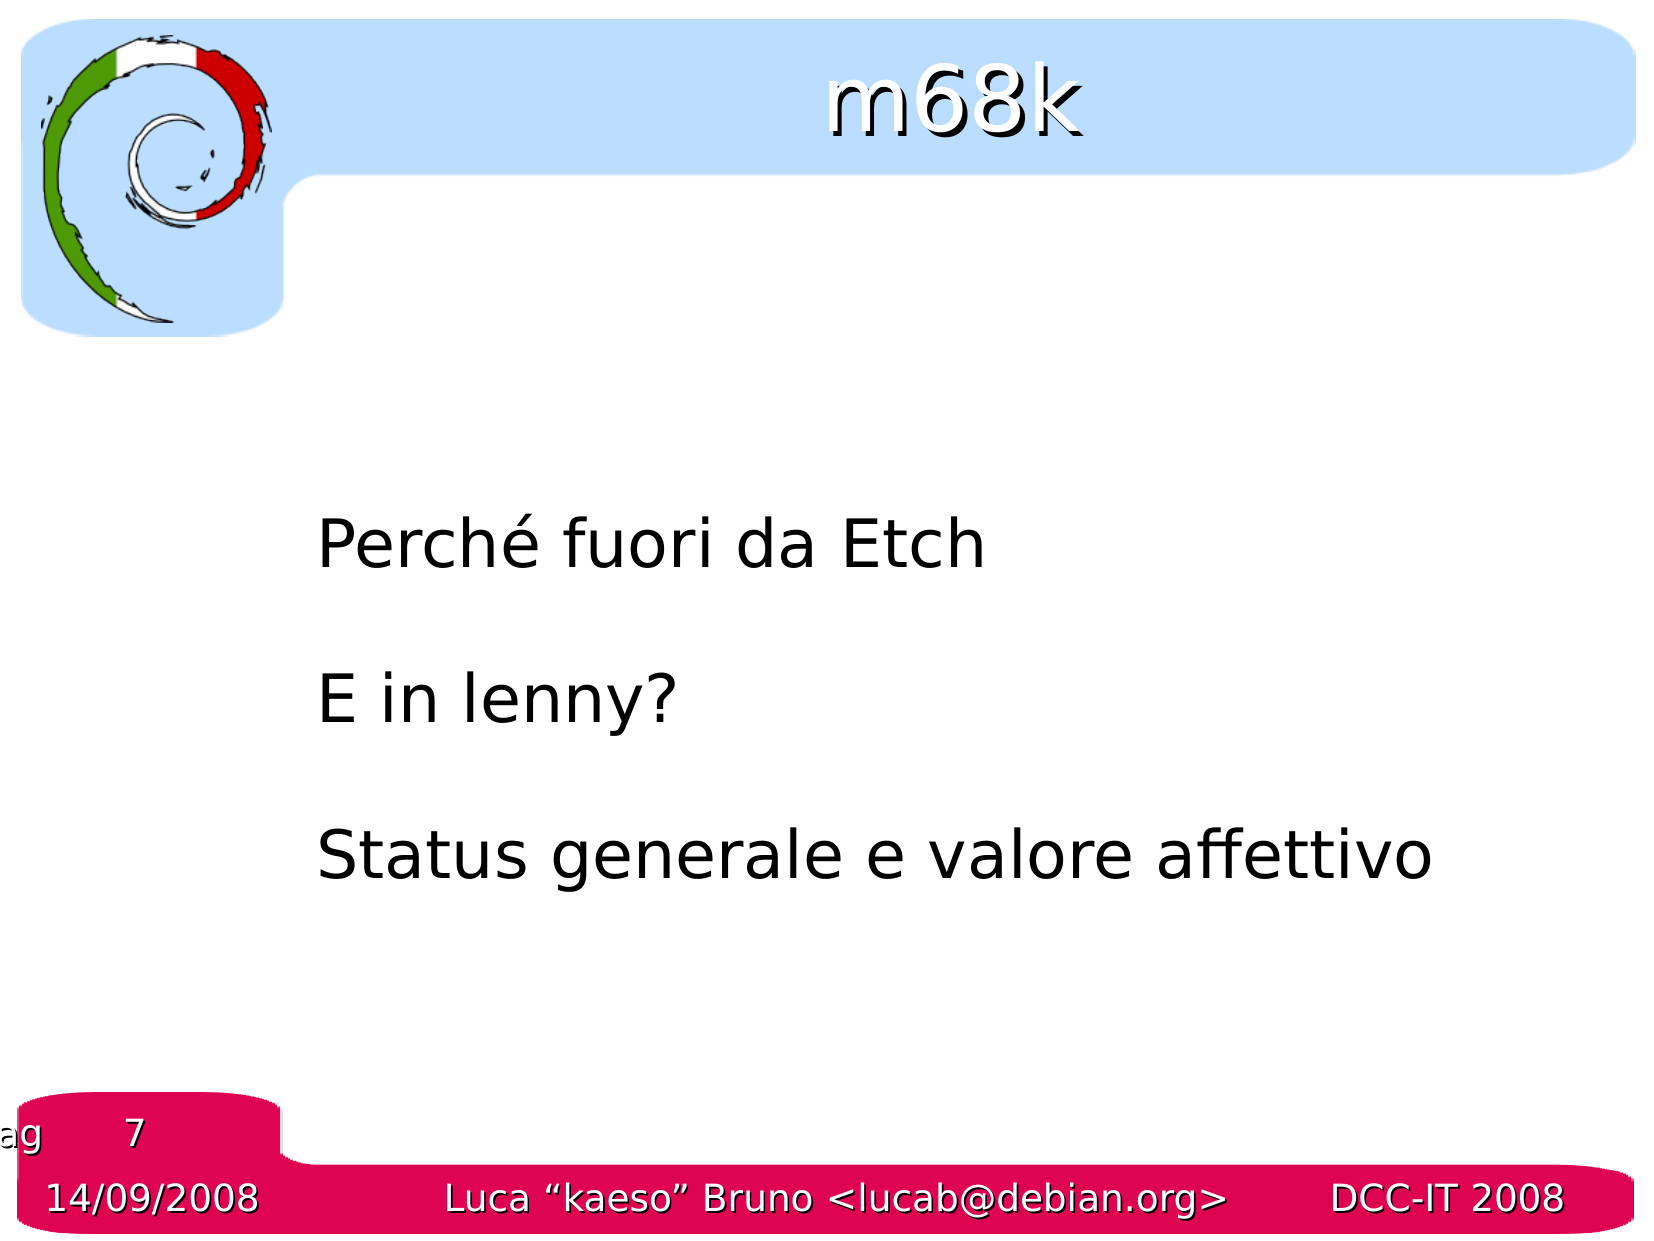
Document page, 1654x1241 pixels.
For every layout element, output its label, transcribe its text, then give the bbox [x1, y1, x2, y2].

subtitle Perché fuori da Etch E in lenny? Status generale e valore affettivo [295, 297, 1571, 1102]
picture [21, 19, 1636, 337]
title m68k [265, 3, 1636, 196]
text_box Luca “kaeso” Bruno <lucab@debian.org> DCC-IT 2008 [428, 1169, 1581, 1241]
picture [17, 1092, 1634, 1234]
text_box Pag <numero> [53, 1104, 255, 1178]
text_box 14/09/2008 [29, 1169, 284, 1241]
